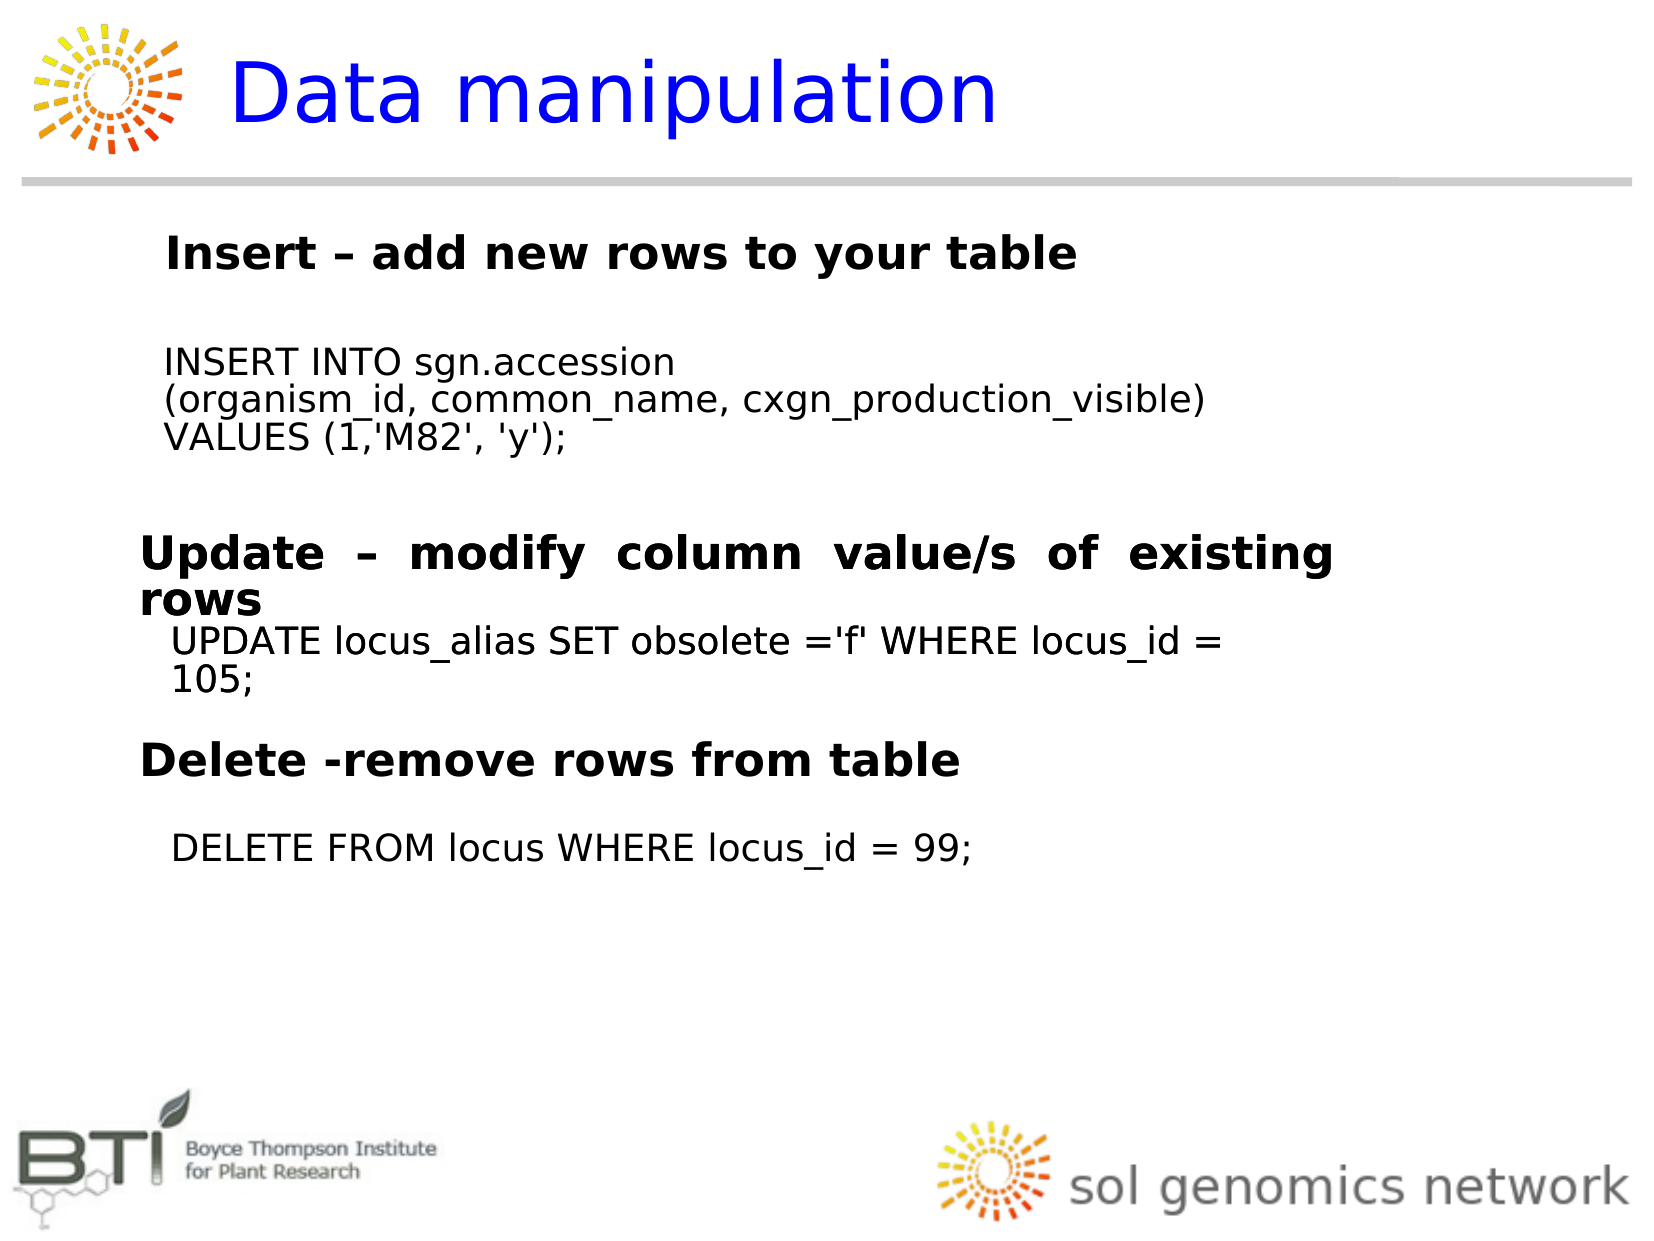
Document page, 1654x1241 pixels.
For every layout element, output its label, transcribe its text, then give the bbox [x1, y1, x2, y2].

text_box Delete -remove rows from table [124, 731, 1351, 800]
text_box UPDATE locus_alias SET obsolete ='f' WHERE locus_id = 105; [155, 616, 1301, 676]
text_box Data manipulation [228, 46, 1623, 159]
picture [8, 1087, 451, 1234]
text_box DELETE FROM locus WHERE locus_id = 99; [155, 823, 1301, 882]
picture [921, 1116, 1642, 1229]
picture [32, 22, 184, 156]
text_box Insert – add new rows to your table [150, 225, 1276, 294]
text_box Update – modify column value/s of existing rows [124, 525, 1351, 594]
text_box INSERT INTO sgn.accession (organism_id, common_name, cxgn_production_visible) VALUES (1,'M82', 'y'); [148, 337, 1276, 471]
